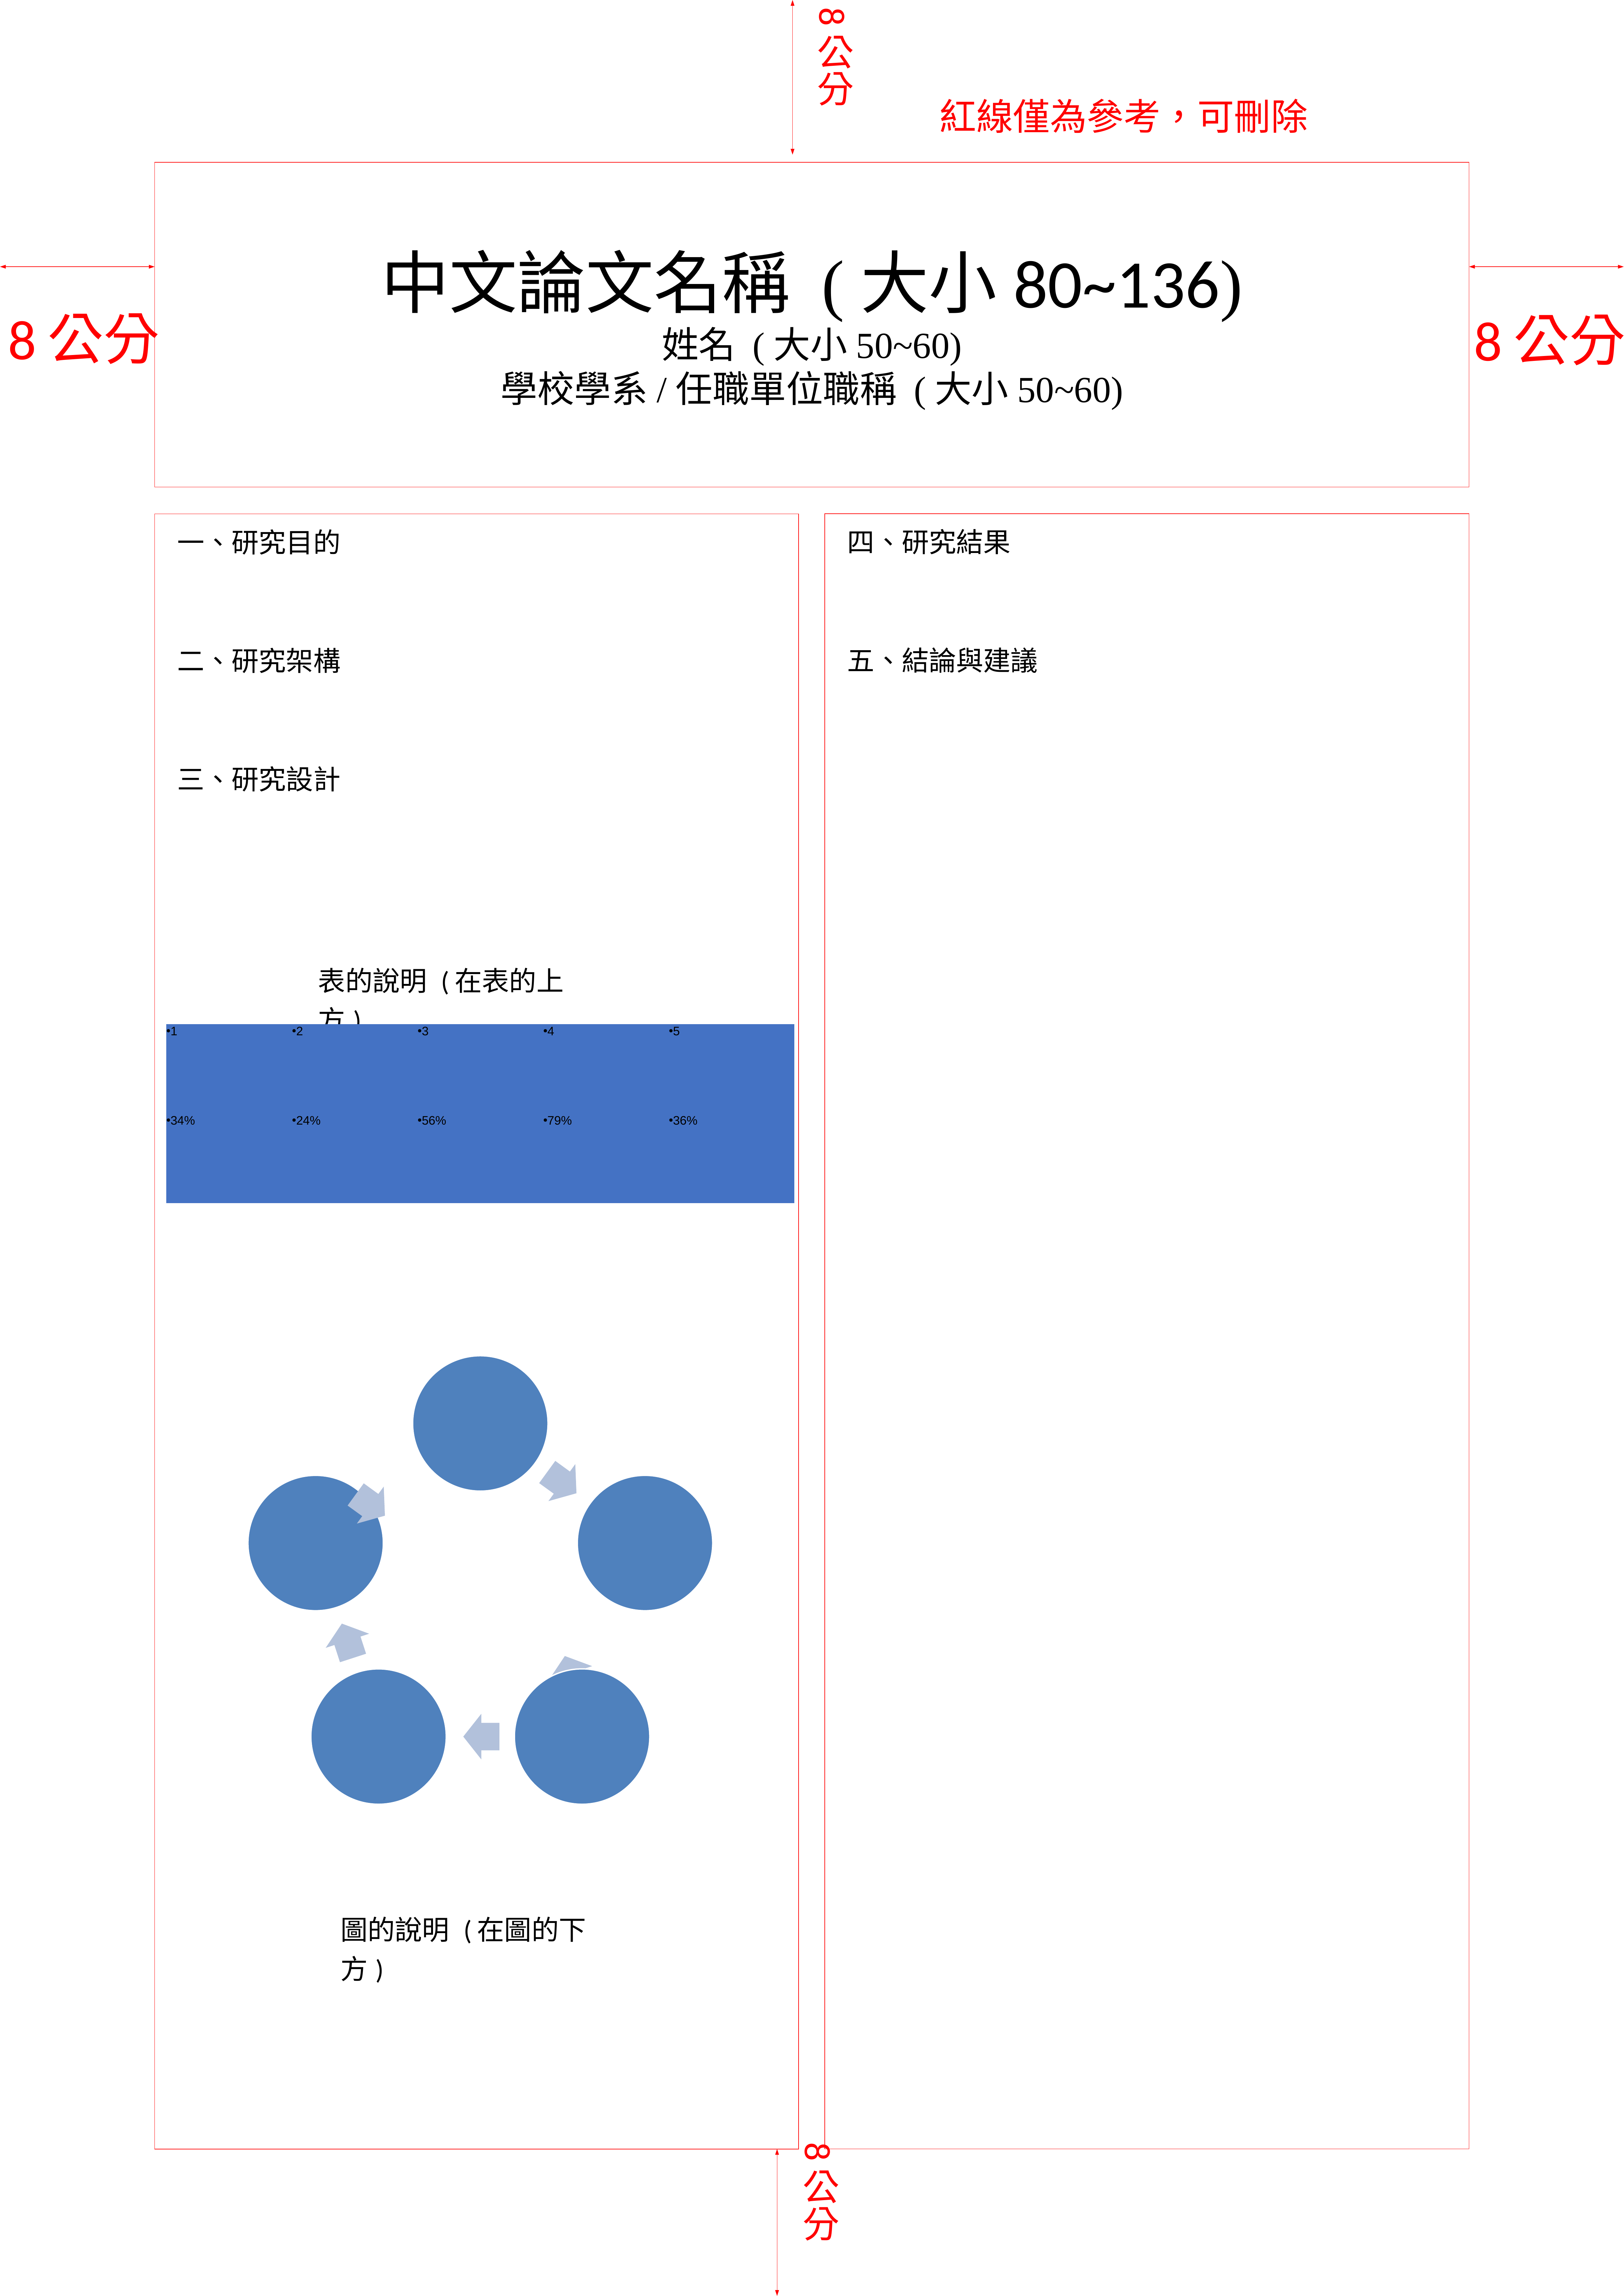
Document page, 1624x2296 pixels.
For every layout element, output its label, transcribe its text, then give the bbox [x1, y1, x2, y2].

text_box [326, 1624, 369, 1663]
table_header 4 [543, 1024, 669, 1113]
text_box 表的說明 (在表的上方) [313, 957, 596, 1024]
text_box [248, 1475, 385, 1611]
text_box [577, 1475, 713, 1611]
text_box 8公分 [802, 2, 865, 161]
table_header 2 [292, 1024, 418, 1113]
text_box [412, 1356, 548, 1491]
table_cell 36% [669, 1113, 794, 1203]
text_box [539, 1461, 577, 1501]
title 中文論文名稱 (大小80~136) 姓名 (大小50~60) 學校學系/任職單位職稱 (大小50~60) [154, 162, 1469, 487]
table_cell 24% [292, 1113, 418, 1203]
table_cell 79% [543, 1113, 669, 1203]
text_box [514, 1656, 650, 1805]
text_box 8公分 [1469, 294, 1624, 379]
table_header 5 [669, 1024, 794, 1113]
table_header 1 [166, 1024, 292, 1113]
text_box [311, 1669, 446, 1805]
list 一、研究目的 二、研究架構 三、研究設計 [154, 514, 799, 2149]
text_box 紅線僅為參考，可刪除 [934, 85, 1330, 135]
list 四、研究結果 五、結論與建議 [825, 513, 1469, 2149]
text_box 8公分 [787, 2137, 850, 2296]
table_cell 56% [418, 1113, 543, 1203]
text_box 圖的說明 (在圖的下方) [335, 1906, 618, 2009]
table_header 3 [418, 1024, 543, 1113]
text_box 8公分 [3, 292, 167, 365]
table_cell 34% [166, 1113, 292, 1203]
text_box [463, 1714, 499, 1760]
